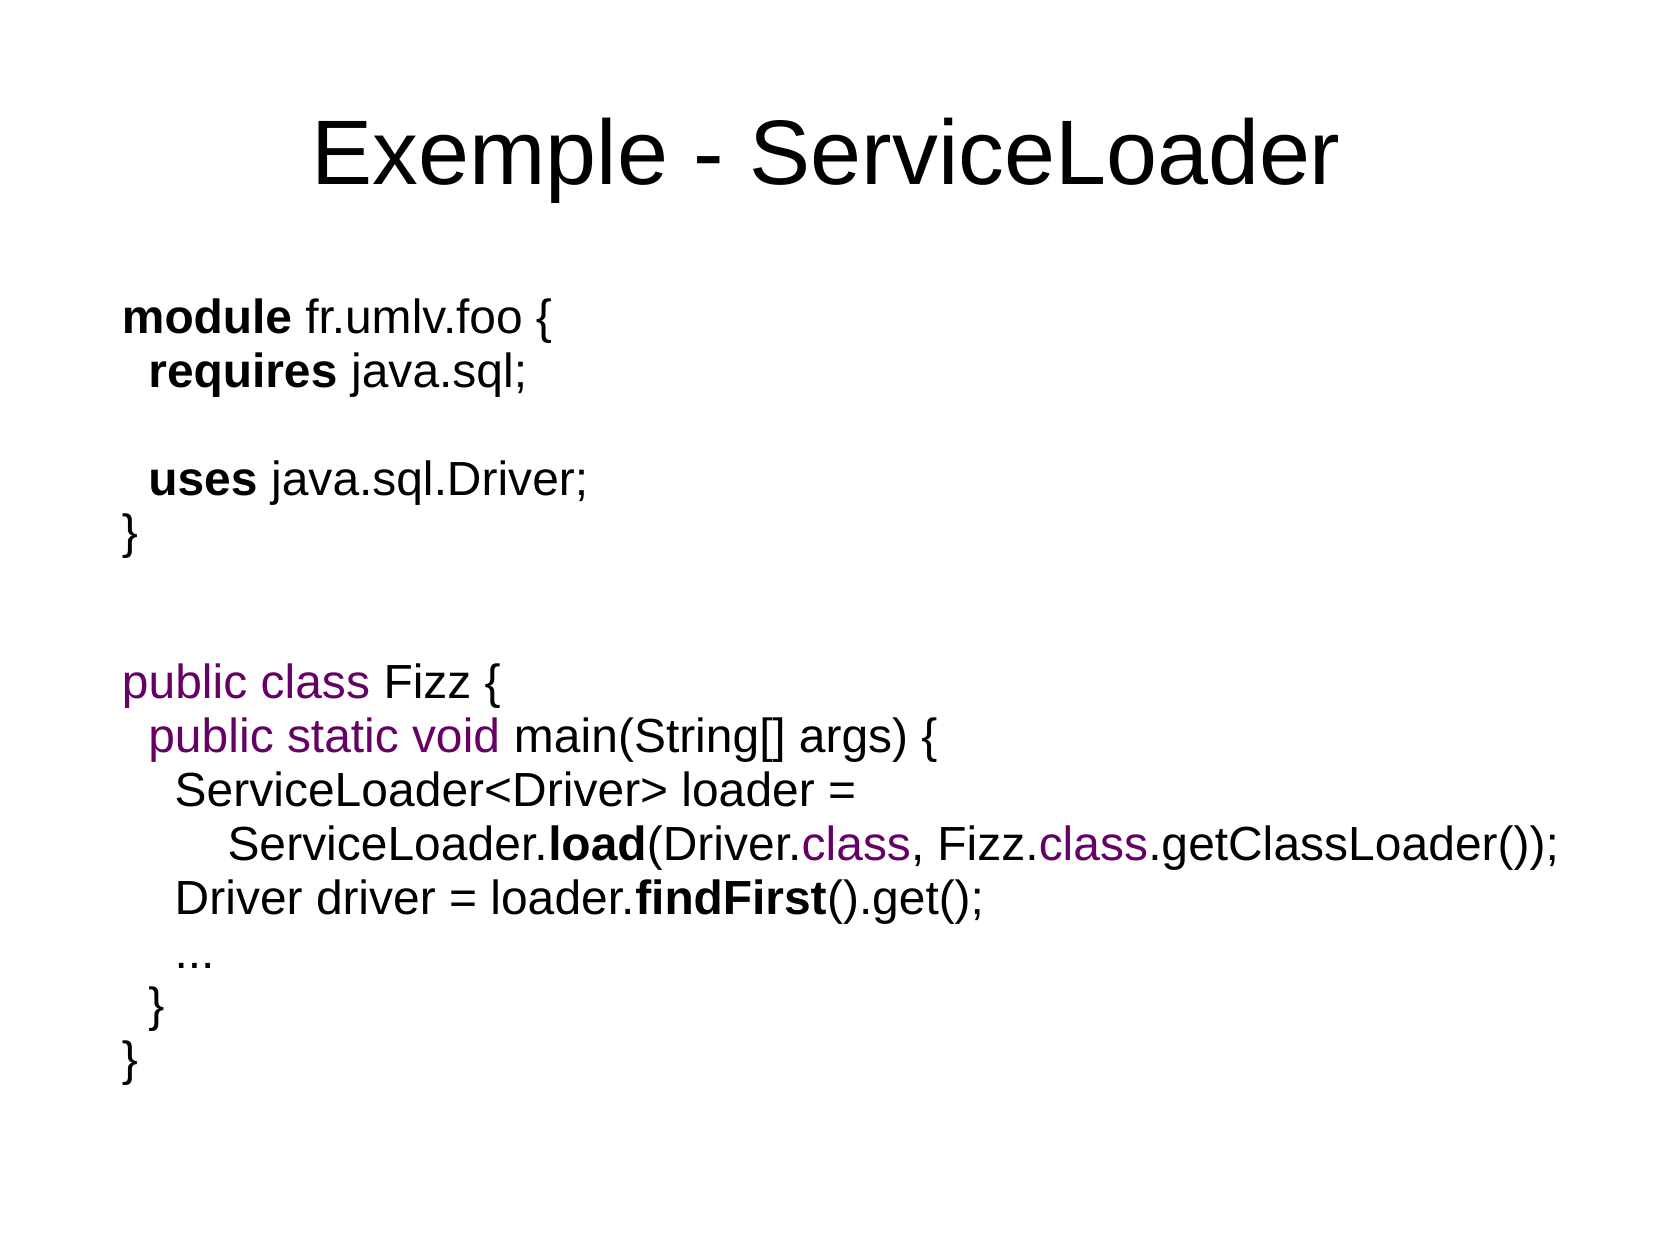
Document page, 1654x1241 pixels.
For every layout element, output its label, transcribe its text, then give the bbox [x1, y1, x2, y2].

list module fr.umlv.foo { requires java.sql; uses java.sql.Driver; } public class Fizz { public static void main(String[] args) { ServiceLoader<Driver> loader = ServiceLoader.load(Driver.class, Fizz.class.getClassLoader()); Driver driver = loader.findFirst().get(); ... } } [70, 290, 1579, 1141]
title Exemple - ServiceLoader [82, 49, 1571, 257]
